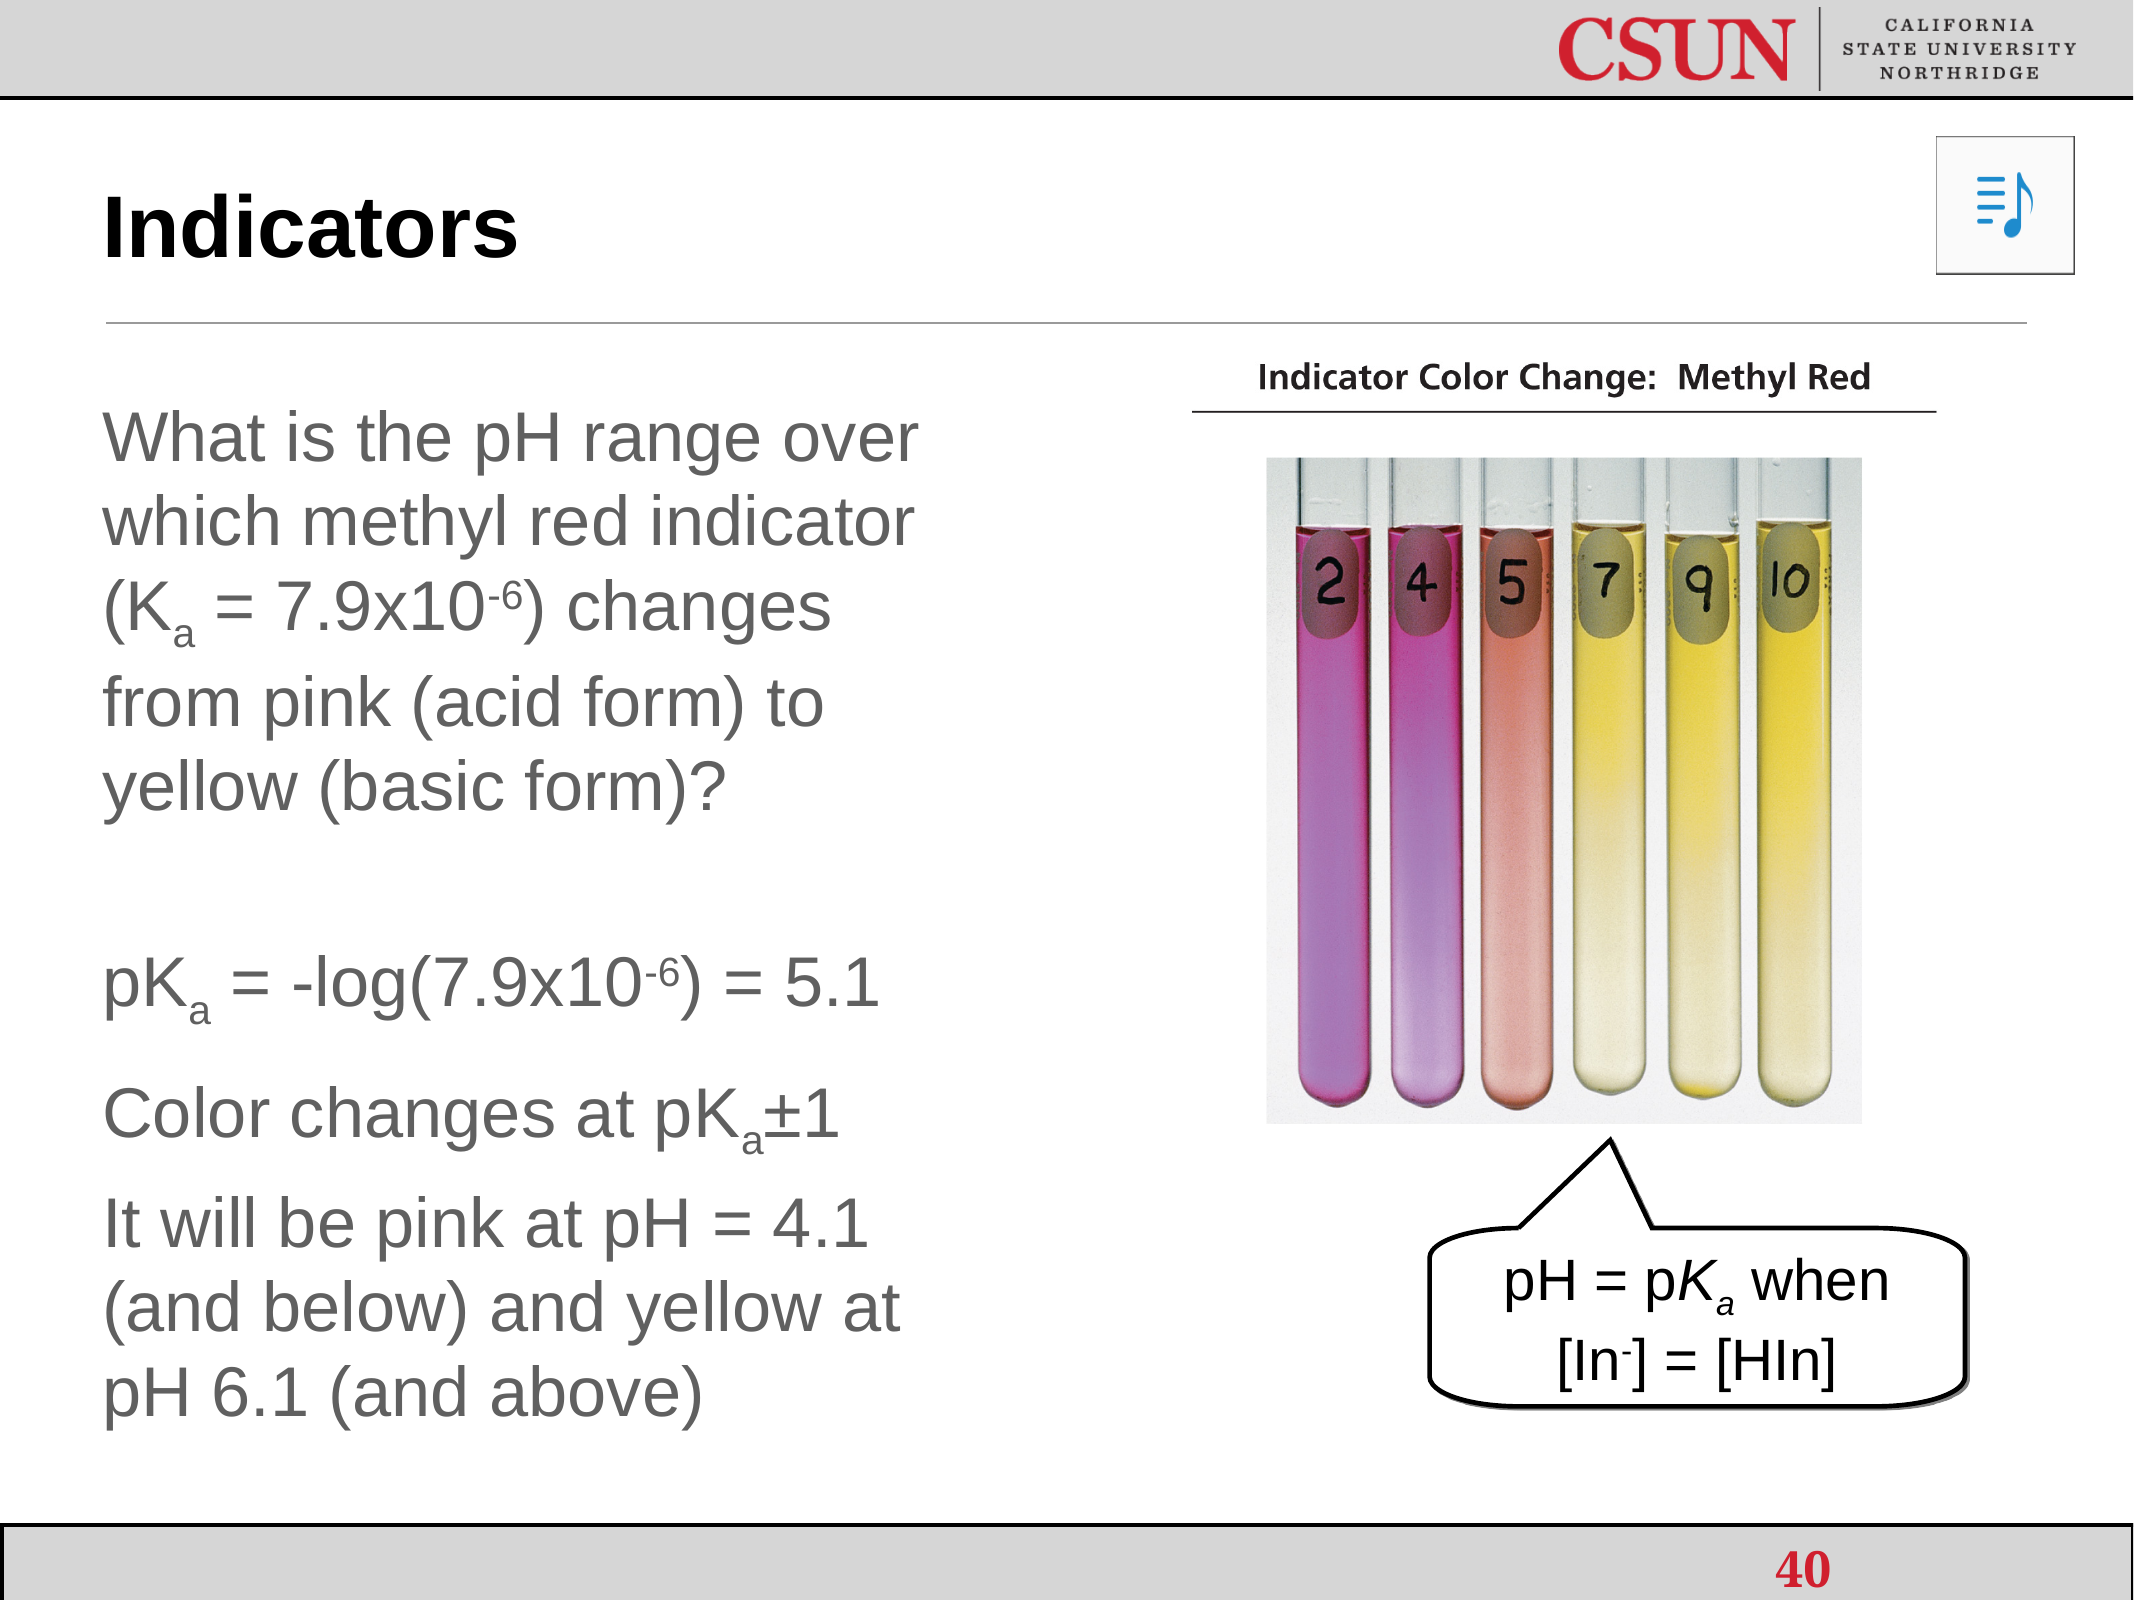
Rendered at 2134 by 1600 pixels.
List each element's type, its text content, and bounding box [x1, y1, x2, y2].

text_box [1935, 135, 2076, 276]
text_box pH = pKa when [In-] = [HIn] [1429, 1140, 1966, 1407]
picture [1559, 7, 2076, 91]
title Indicators [93, 104, 2040, 284]
picture [1185, 355, 1943, 1124]
list What is the pH range over which methyl red indicator (Ka = 7.9x10-6) changes from pink (acid form) to yellow (basic form)? pKa = -log(7.9x10-6) = 5.1 Color changes at pKa±1 It will be pink at pH = 4.1 (and below) and yellow at pH 6.1 (and above) [93, 382, 976, 1460]
